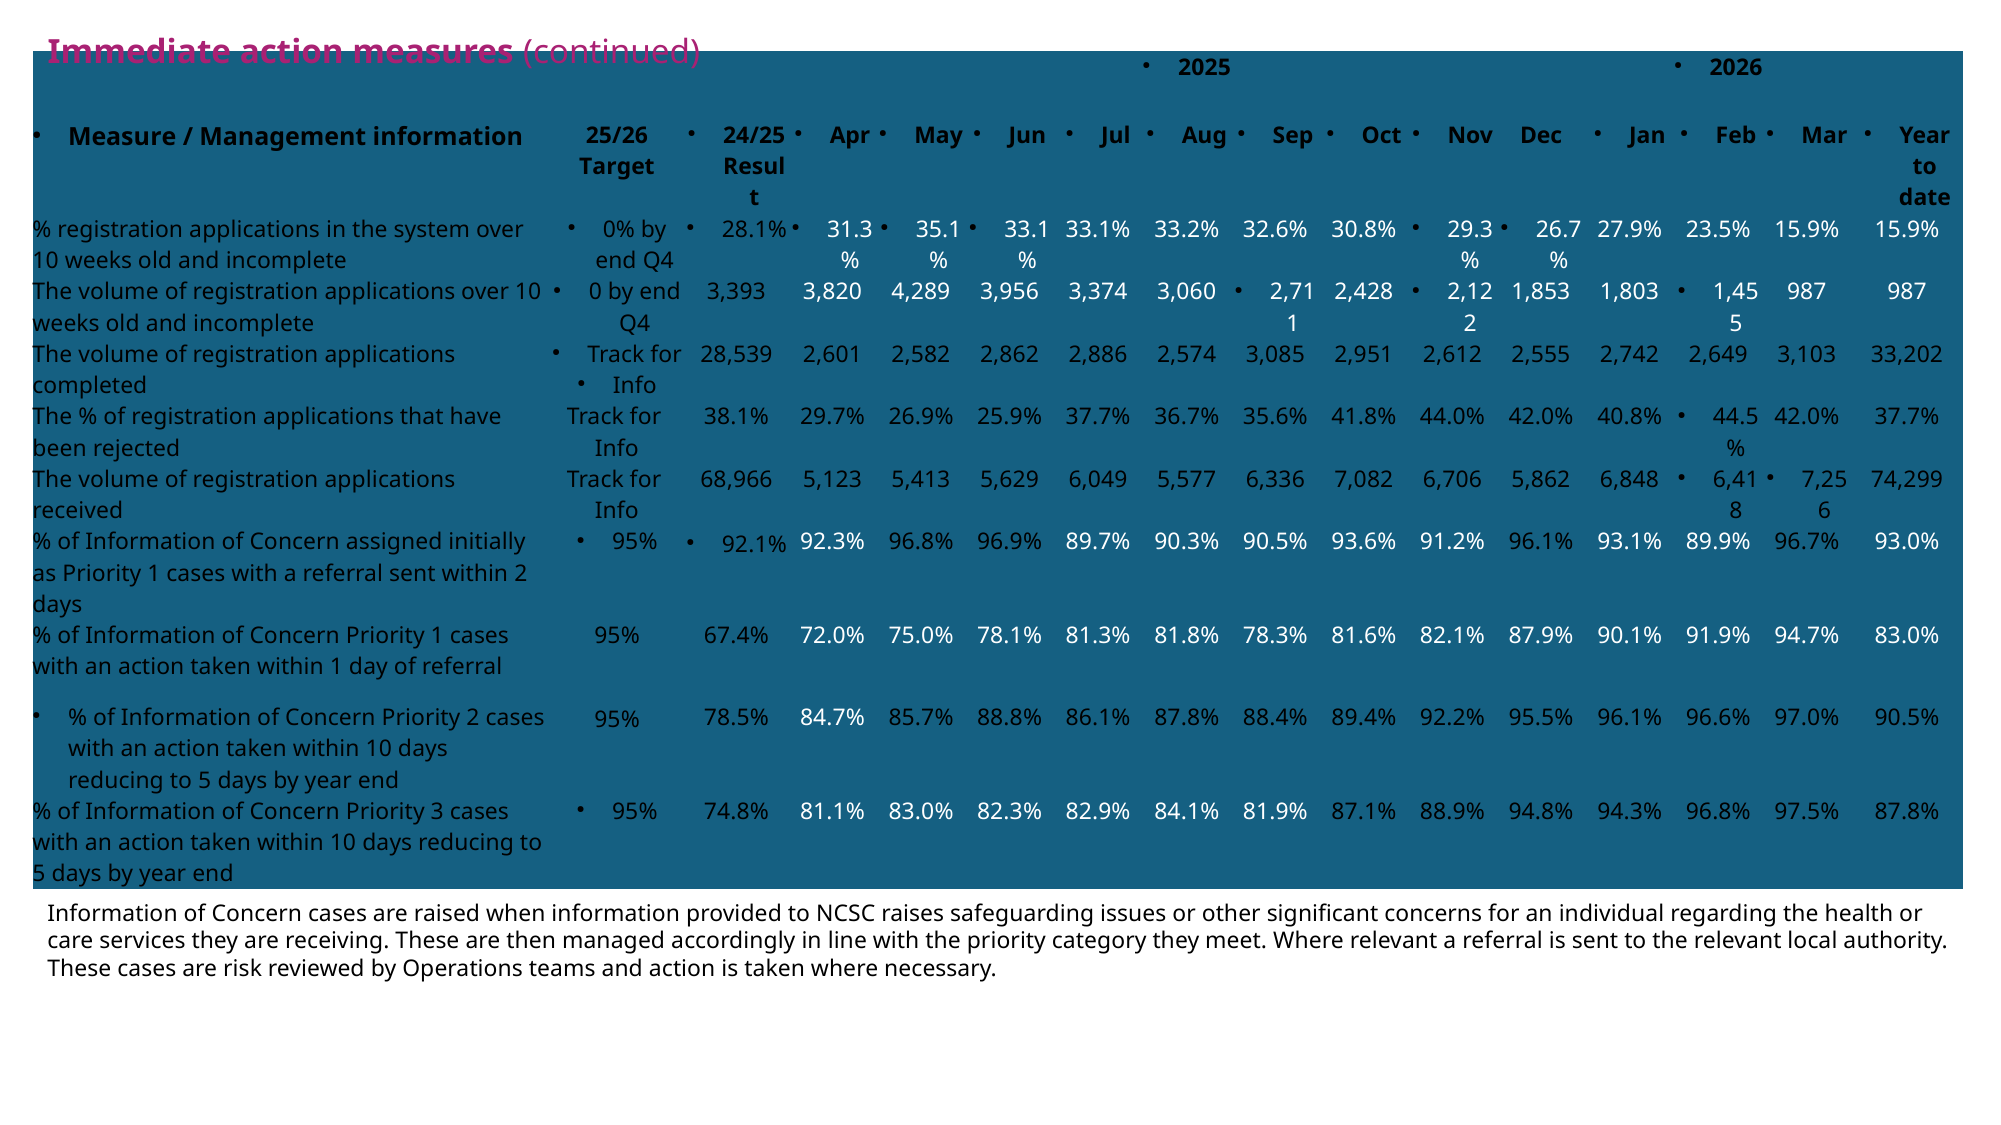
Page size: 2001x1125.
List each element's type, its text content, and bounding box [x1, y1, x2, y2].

table_cell % of Information of Concern Priority 3 cases with an action taken within 10 days reducing to 5 days by year end [33, 795, 549, 889]
table_cell 74,299 [1851, 463, 1963, 525]
table_cell 94.8% [1497, 795, 1585, 889]
table_cell 0 by end Q4 [549, 275, 685, 338]
table_cell 2,428 [1320, 275, 1408, 338]
table_cell 95.5% [1497, 701, 1585, 795]
table_cell 92.2% [1408, 701, 1497, 795]
table_cell 35.6% [1231, 400, 1320, 463]
table_cell 81.1% [788, 795, 877, 889]
table_cell 96.1% [1497, 525, 1585, 619]
table_cell 3,374 [1054, 275, 1142, 338]
table_cell 28,539 [685, 338, 788, 400]
table_cell 2,555 [1497, 338, 1585, 400]
table_cell 94.3% [1585, 795, 1674, 889]
table_cell Aug [1142, 119, 1231, 213]
table_cell 67.4% [685, 619, 788, 701]
table_cell 86.1% [1054, 701, 1142, 795]
table_cell 87.8% [1851, 795, 1963, 889]
table_cell 31.3% [788, 213, 877, 275]
table_cell 96.6% [1674, 701, 1763, 795]
table_cell 93.1% [1585, 525, 1674, 619]
table_cell 6,336 [1231, 463, 1320, 525]
table_cell 6,418 [1674, 463, 1763, 525]
table_cell 30.8% [1320, 213, 1408, 275]
table_cell 6,848 [1585, 463, 1674, 525]
table_cell 42.0% [1497, 400, 1585, 463]
table_cell 96.8% [877, 525, 965, 619]
table_cell 3,820 [788, 275, 877, 338]
table_cell 82.3% [965, 795, 1054, 889]
table_cell 3,085 [1231, 338, 1320, 400]
table_cell 93.6% [1320, 525, 1408, 619]
table_cell 987 [1763, 275, 1851, 338]
table_cell 78.5% [685, 701, 788, 795]
table_cell 90.5% [1231, 525, 1320, 619]
table_cell 90.5% [1851, 701, 1963, 795]
table_cell 27.9% [1585, 213, 1674, 275]
table_cell 83.0% [1851, 619, 1963, 701]
table_cell 95% [549, 795, 685, 889]
table_cell 2,122 [1408, 275, 1497, 338]
table_cell % registration applications in the system over 10 weeks old and incomplete [33, 213, 549, 275]
table_cell 2,951 [1320, 338, 1408, 400]
table_cell 2,742 [1585, 338, 1674, 400]
table_cell 84.7% [788, 701, 877, 795]
table_cell 93.0% [1851, 525, 1963, 619]
table_cell 2,612 [1408, 338, 1497, 400]
table_cell 36.7% [1142, 400, 1231, 463]
table_cell 40.8% [1585, 400, 1674, 463]
table_cell 37.7% [1054, 400, 1142, 463]
table_cell 75.0% [877, 619, 965, 701]
table_cell 5,862 [1497, 463, 1585, 525]
table_header [1851, 51, 1963, 119]
table_cell 74.8% [685, 795, 788, 889]
table_cell 3,060 [1142, 275, 1231, 338]
table_cell 24/25 Result [685, 119, 788, 213]
table_cell 15.9% [1763, 213, 1851, 275]
table_cell 5,413 [877, 463, 965, 525]
table_cell 6,706 [1408, 463, 1497, 525]
table_cell 35.1% [877, 213, 965, 275]
table_cell 91.2% [1408, 525, 1497, 619]
table_cell The volume of registration applications received [33, 463, 549, 525]
table_cell 37.7% [1851, 400, 1963, 463]
table_cell 987 [1851, 275, 1963, 338]
table_cell 32.6% [1231, 213, 1320, 275]
table_cell 89.7% [1054, 525, 1142, 619]
table_cell Track for Info [549, 338, 685, 400]
table_cell 82.1% [1408, 619, 1497, 701]
table_cell 0% by end Q4 [549, 213, 685, 275]
table_cell 96.7% [1763, 525, 1851, 619]
table_cell 3,103 [1763, 338, 1851, 400]
table_cell 88.9% [1408, 795, 1497, 889]
table_cell 91.9% [1674, 619, 1763, 701]
table_cell 5,629 [965, 463, 1054, 525]
table_cell Jul [1054, 119, 1142, 213]
table_cell Dec [1497, 119, 1585, 213]
table_cell 38.1% [685, 400, 788, 463]
table_header [685, 51, 788, 119]
table_header 2026 [1585, 51, 1851, 119]
table_cell 95% [549, 619, 685, 701]
table_cell 44.0% [1408, 400, 1497, 463]
table_cell 87.9% [1497, 619, 1585, 701]
table_cell 82.9% [1054, 795, 1142, 889]
table_cell 23.5% [1674, 213, 1763, 275]
table_cell The volume of registration applications completed [33, 338, 549, 400]
table_cell 78.3% [1231, 619, 1320, 701]
table_cell 41.8% [1320, 400, 1408, 463]
table_cell 7,082 [1320, 463, 1408, 525]
table_cell Nov [1408, 119, 1497, 213]
table_cell Oct [1320, 119, 1408, 213]
table_cell 1,853 [1497, 275, 1585, 338]
table_cell 29.7% [788, 400, 877, 463]
table_cell 5,577 [1142, 463, 1231, 525]
text_box Information of Concern cases are raised when information provided to NCSC raises safeguarding issues or other significant concerns for an individual regarding the health or care services they are receiving. These are then managed accordingly in line with the priority category they meet. Where relevant a referral is sent to the relevant local authority. These cases are risk reviewed by Operations teams and action is taken where necessary. [32, 890, 1977, 990]
table_cell 89.4% [1320, 701, 1408, 795]
table_header 2025 [788, 51, 1585, 119]
table_cell 97.5% [1763, 795, 1851, 889]
table_cell Apr [788, 119, 877, 213]
table_cell 26.9% [877, 400, 965, 463]
table_cell 95% [549, 525, 685, 619]
table_cell 96.1% [1585, 701, 1674, 795]
table_cell 2,582 [877, 338, 965, 400]
table_cell 96.9% [965, 525, 1054, 619]
table_header [33, 79, 549, 119]
table_cell 2,574 [1142, 338, 1231, 400]
table_cell 81.3% [1054, 619, 1142, 701]
table_cell 4,289 [877, 275, 965, 338]
table_cell 96.8% [1674, 795, 1763, 889]
table_cell Jun [965, 119, 1054, 213]
table_cell Year to date [1851, 119, 1963, 213]
table_cell The volume of registration applications over 10 weeks old and incomplete [33, 275, 549, 338]
table_cell 3,393 [685, 275, 788, 338]
table_cell 84.1% [1142, 795, 1231, 889]
table_cell 7,256 [1763, 463, 1851, 525]
table_cell 6,049 [1054, 463, 1142, 525]
table_cell 1,803 [1585, 275, 1674, 338]
table_cell 94.7% [1763, 619, 1851, 701]
table_cell May [877, 119, 965, 213]
table_cell 81.8% [1142, 619, 1231, 701]
table_cell 25/26 Target [549, 119, 685, 213]
table_cell 33,202 [1851, 338, 1963, 400]
table_cell 26.7% [1497, 213, 1585, 275]
table_cell 2,886 [1054, 338, 1142, 400]
table_cell 2,711 [1231, 275, 1320, 338]
table_cell 85.7% [877, 701, 965, 795]
table_cell 92.3% [788, 525, 877, 619]
table_cell 2,601 [788, 338, 877, 400]
table_cell 33.2% [1142, 213, 1231, 275]
table_cell 28.1% [685, 213, 788, 275]
table_cell Track for Info [549, 400, 685, 463]
table_cell 92.1% [685, 525, 788, 619]
table_cell 44.5% [1674, 400, 1763, 463]
table_cell 90.3% [1142, 525, 1231, 619]
table_cell 68,966 [685, 463, 788, 525]
table_cell 25.9% [965, 400, 1054, 463]
table_cell The % of registration applications that have been rejected [33, 400, 549, 463]
table_cell 72.0% [788, 619, 877, 701]
table_cell 33.1% [965, 213, 1054, 275]
table_cell 29.3% [1408, 213, 1497, 275]
table_cell 78.1% [965, 619, 1054, 701]
table_cell 83.0% [877, 795, 965, 889]
table_cell % of Information of Concern assigned initially as Priority 1 cases with a referral sent within 2 days [33, 525, 549, 619]
table_cell 97.0% [1763, 701, 1851, 795]
table_cell 89.9% [1674, 525, 1763, 619]
table_cell 90.1% [1585, 619, 1674, 701]
table_cell Measure / Management information [33, 119, 549, 213]
table_header [549, 79, 685, 119]
table_cell 81.9% [1231, 795, 1320, 889]
table_cell 2,862 [965, 338, 1054, 400]
table_cell 5,123 [788, 463, 877, 525]
table_cell 87.1% [1320, 795, 1408, 889]
table_cell 87.8% [1142, 701, 1231, 795]
table_cell 81.6% [1320, 619, 1408, 701]
table_cell 88.4% [1231, 701, 1320, 795]
table_cell 33.1% [1054, 213, 1142, 275]
table_cell Sep [1231, 119, 1320, 213]
table_cell Feb [1674, 119, 1763, 213]
table_cell 15.9% [1851, 213, 1963, 275]
table_cell 1,455 [1674, 275, 1763, 338]
table_cell 95% [549, 701, 685, 795]
table_cell 2,649 [1674, 338, 1763, 400]
table_cell 88.8% [965, 701, 1054, 795]
table_cell 3,956 [965, 275, 1054, 338]
table_cell Mar [1763, 119, 1851, 213]
table_cell % of Information of Concern Priority 2 cases with an action taken within 10 days reducing to 5 days by year end [33, 701, 549, 795]
table_cell Jan [1585, 119, 1674, 213]
table_cell Track for Info [549, 463, 685, 525]
title Immediate action measures (continued) [32, 22, 763, 79]
table_cell 42.0% [1763, 400, 1851, 463]
table_cell % of Information of Concern Priority 1 cases with an action taken within 1 day of referral [33, 619, 549, 701]
